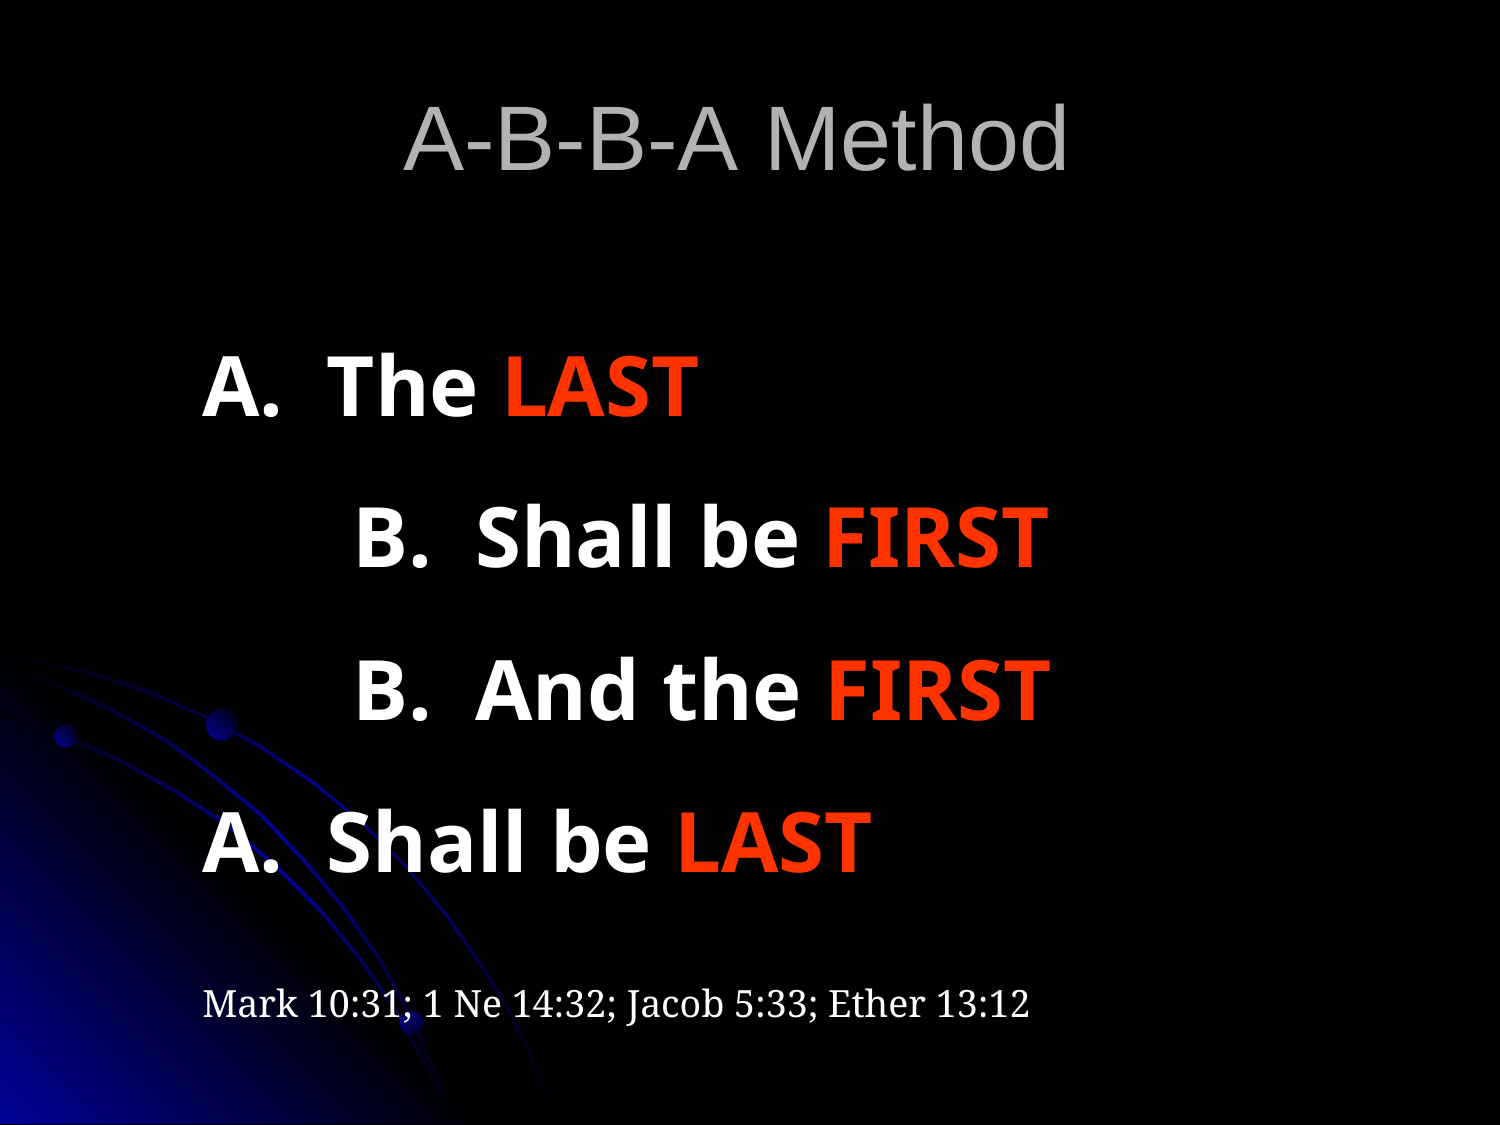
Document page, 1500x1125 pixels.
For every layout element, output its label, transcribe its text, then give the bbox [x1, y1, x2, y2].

text_box A. The LAST B. Shall be FIRST B. And the FIRST A. Shall be LAST Mark 10:31; 1 Ne 14:32; Jacob 5:33; Ether 13:12 [187, 324, 1401, 1034]
title A-B-B-A Method [75, 45, 1426, 233]
